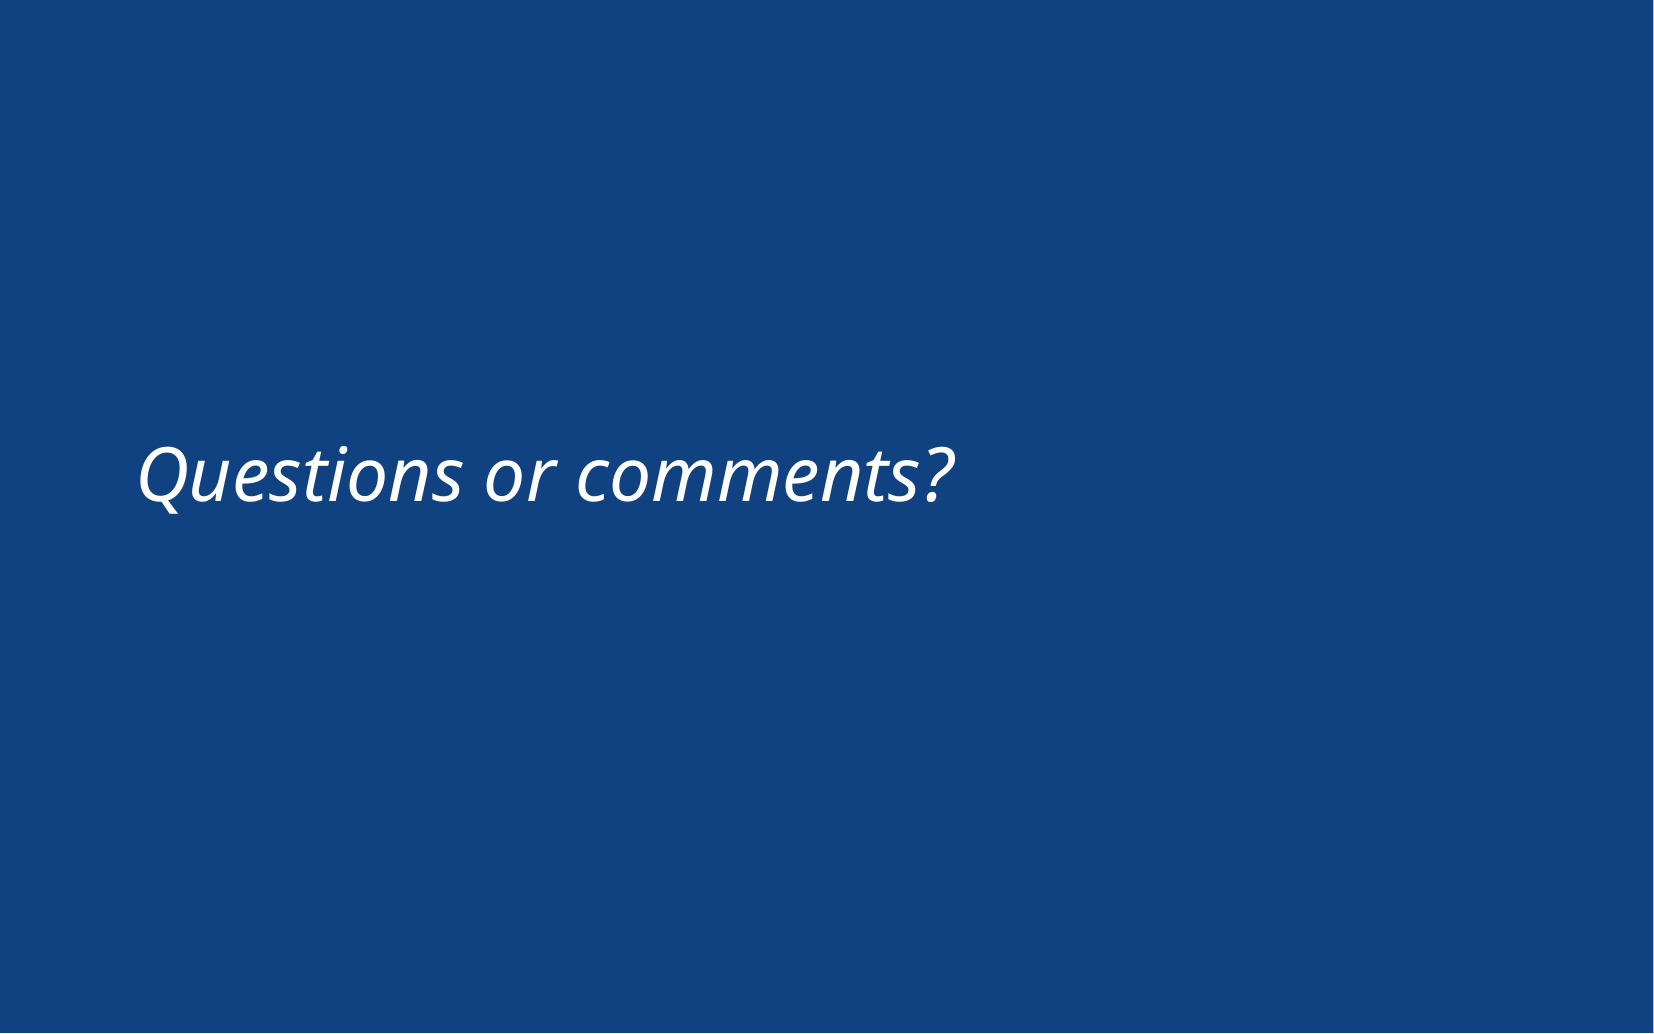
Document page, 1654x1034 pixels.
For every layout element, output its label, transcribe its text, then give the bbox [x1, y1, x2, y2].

title Questions or comments? [135, 211, 1385, 837]
